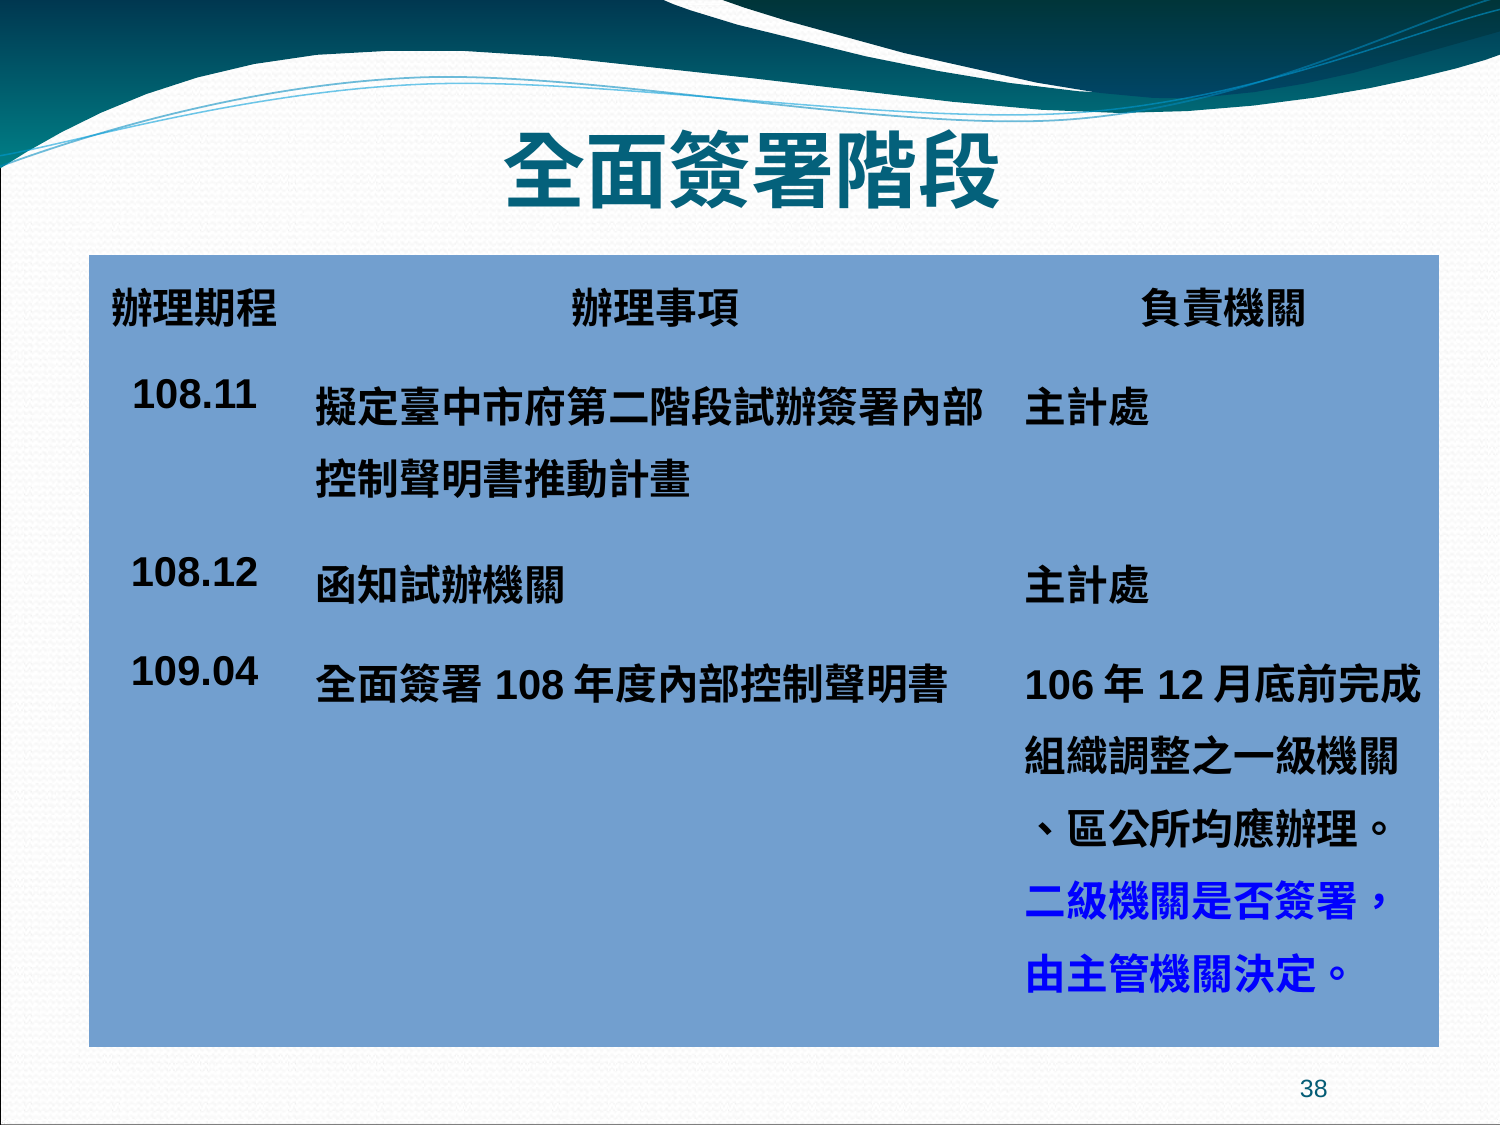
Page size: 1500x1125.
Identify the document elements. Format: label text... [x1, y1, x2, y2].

table_cell 擬定臺中市府第二階段試辦簽署內部控制聲明書推動計畫 [301, 354, 1010, 532]
table_cell 109.04 [89, 631, 301, 1047]
table_cell 全面簽署108年度內部控制聲明書 [301, 631, 1010, 1047]
text_box [1299, 1047, 1426, 1103]
table_cell 106年12月底前完成 組織調整之一級機關 、區公所均應辦理。二級機關是否簽署，由主管機關決定。 [1010, 631, 1439, 1047]
table_cell 函知試辦機關 [301, 532, 1010, 631]
table_cell 主計處 [1010, 354, 1439, 532]
table_cell 108.12 [89, 532, 301, 631]
table_header 辦理事項 [301, 255, 1010, 354]
table_cell 108.11 [89, 354, 301, 532]
title 全面簽署階段 [76, 31, 1427, 219]
table_header 負責機關 [1010, 255, 1439, 354]
table_cell 主計處 [1010, 532, 1439, 631]
table_header 辦理期程 [89, 255, 301, 354]
